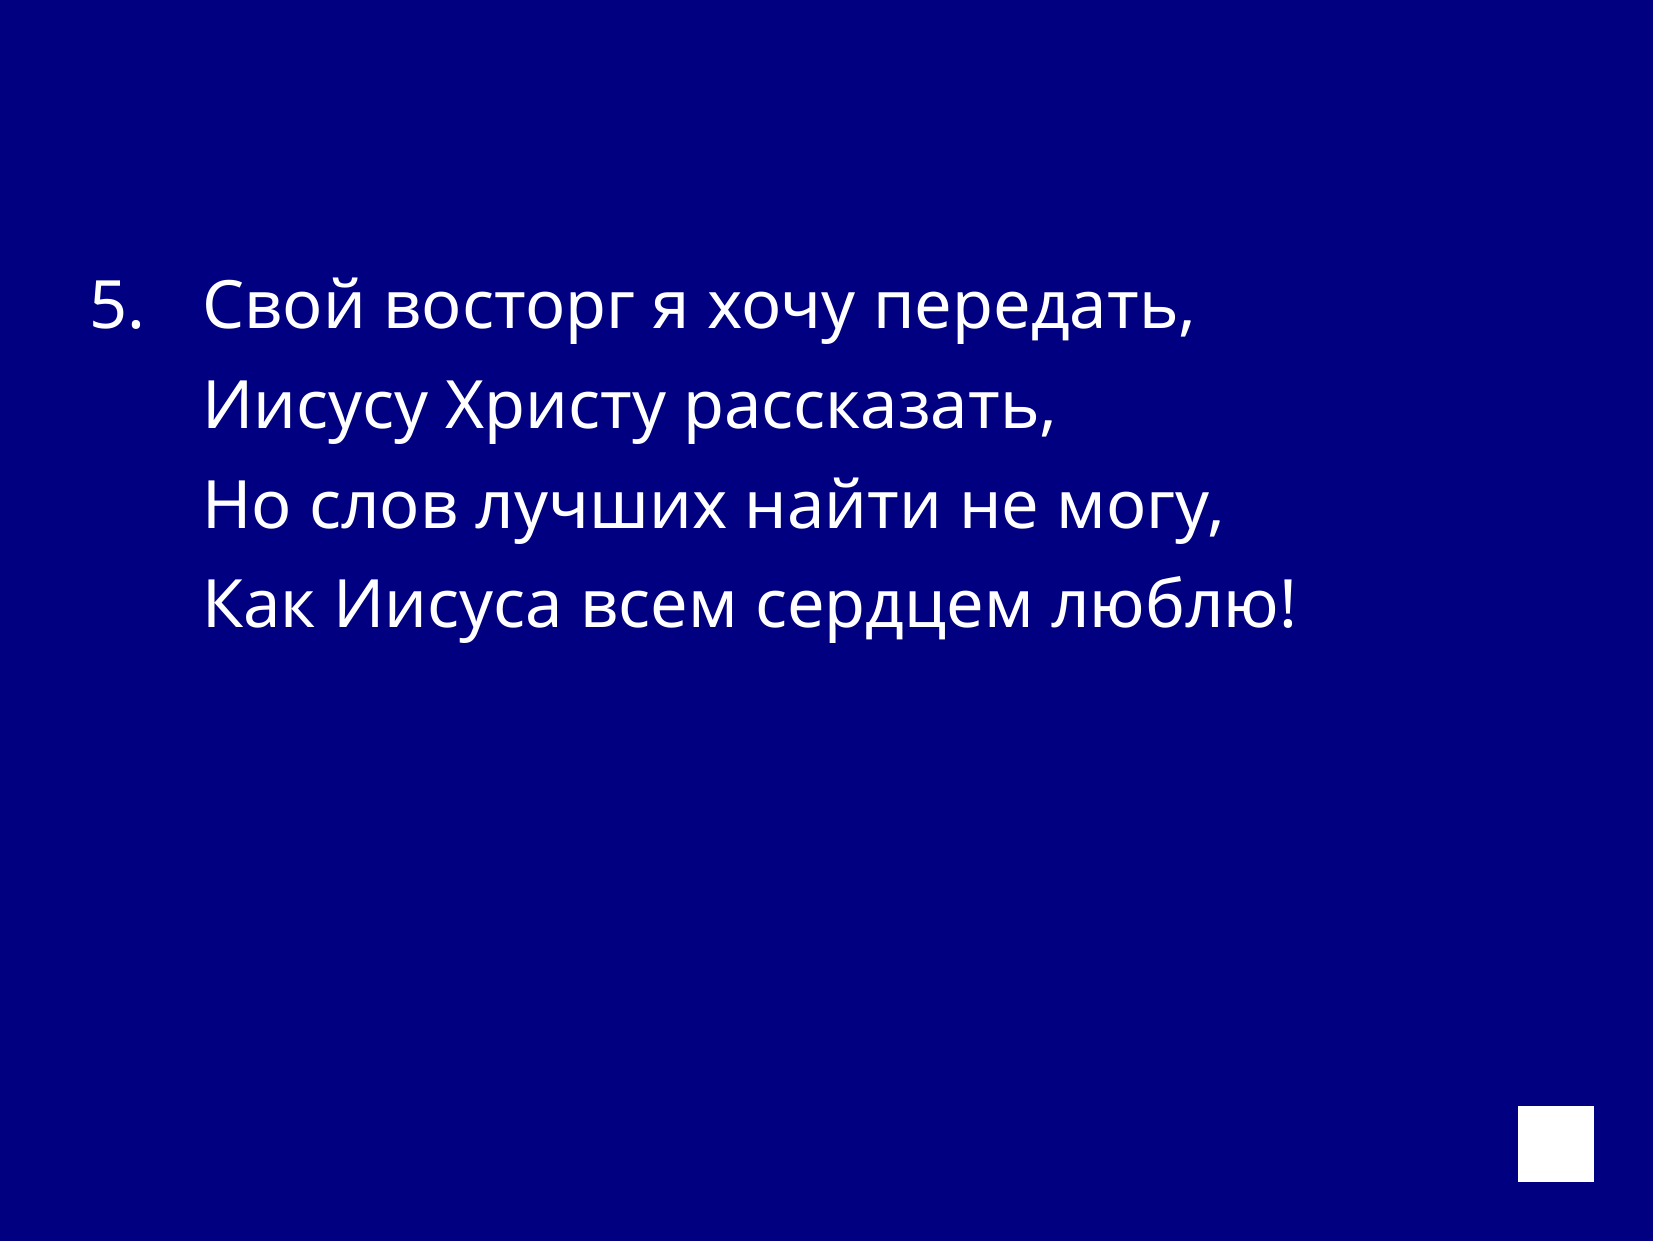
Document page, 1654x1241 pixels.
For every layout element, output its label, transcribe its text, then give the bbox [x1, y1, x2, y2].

text_box [1518, 1106, 1594, 1182]
text_box 5. Свой восторг я хочу передать, Иисусу Христу рассказать, Но слов лучших найти не могу, Как Иисуса всем сердцем люблю! [75, 150, 1576, 1163]
